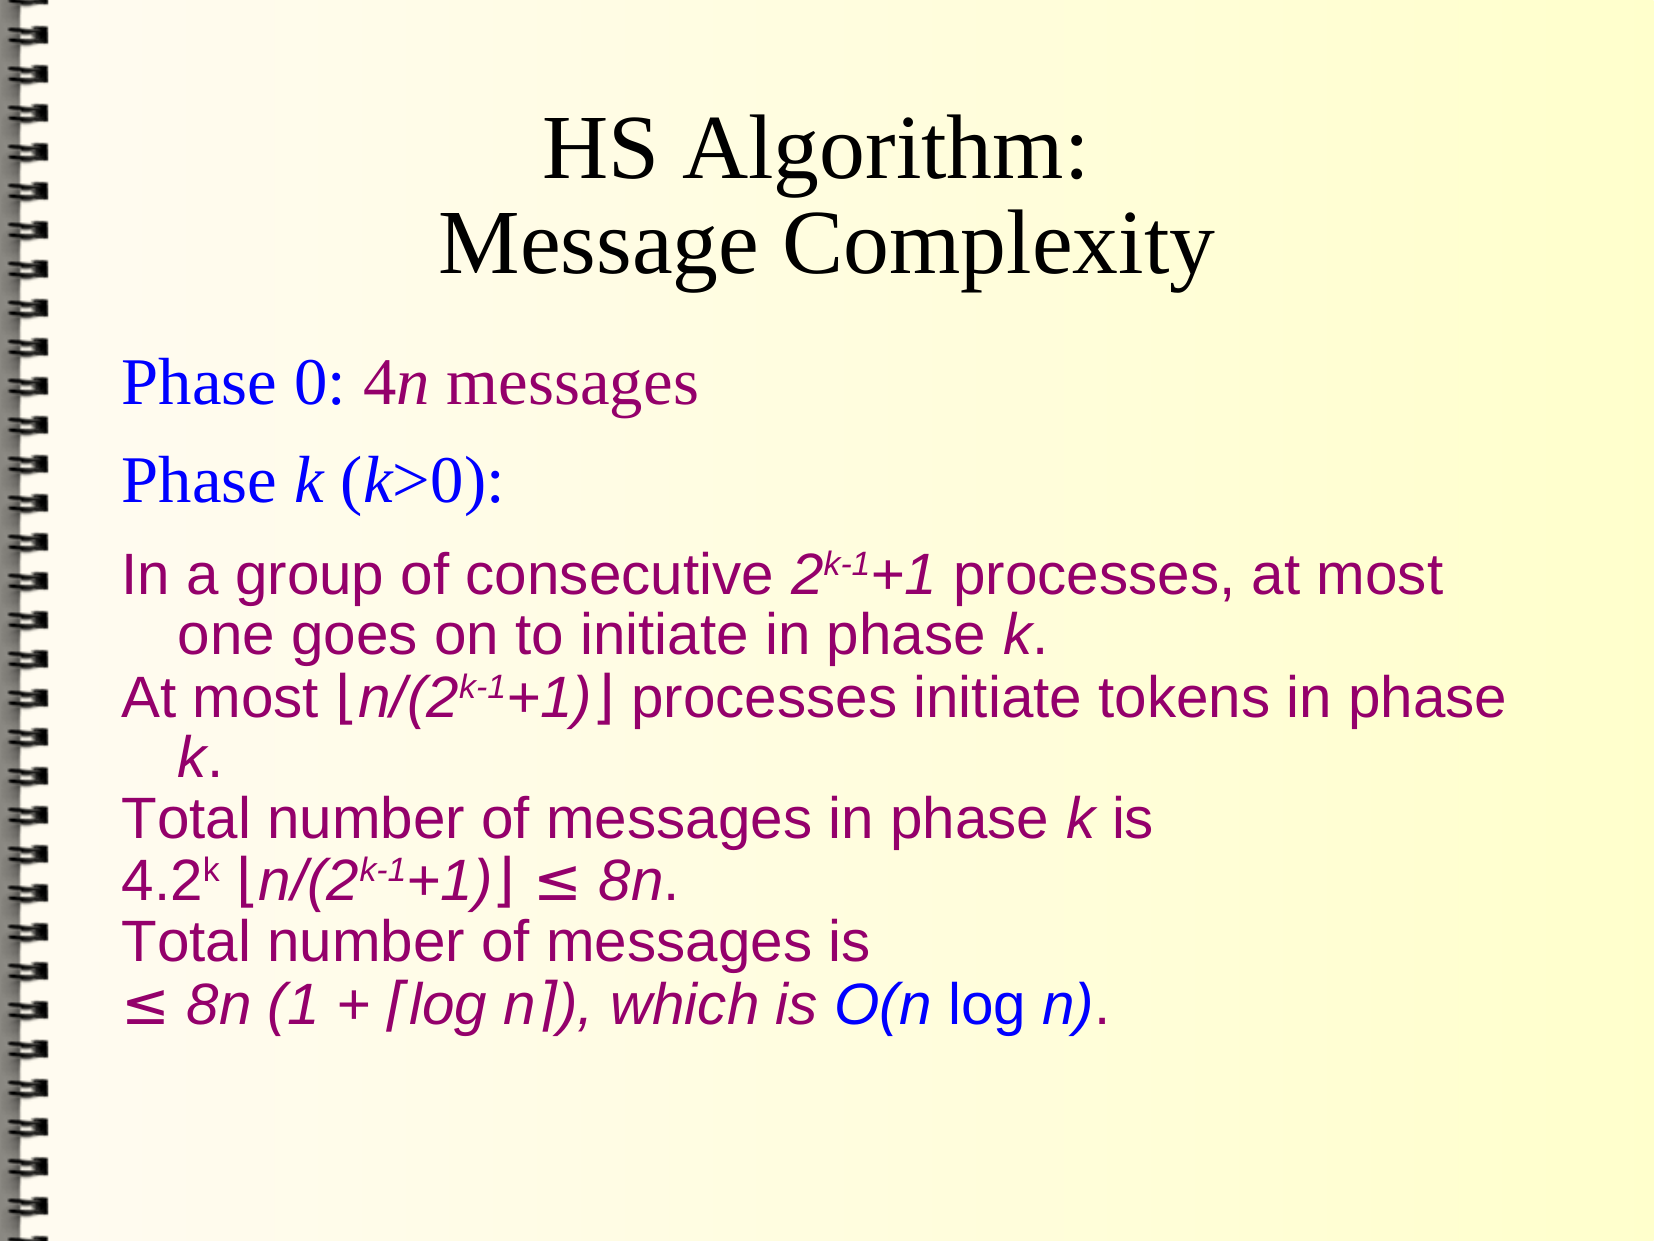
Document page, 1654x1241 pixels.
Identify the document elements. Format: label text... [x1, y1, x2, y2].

title HS Algorithm: Message Complexity [121, 89, 1534, 301]
picture [0, 0, 1654, 1241]
list Phase 0: 4n messages Phase k (k>0): In a group of consecutive 2k-1+1 processes, at most one goes on to initiate in phase k. At most ⌊n/(2k-1+1)⌋ processes initiate tokens in phase k. Total number of messages in phase k is 4.2k ⌊n/(2k-1+1)⌋ ≤ 8n. Total number of messages is ≤ 8n (1 + ⌈log n⌉), which is O(n log n). [121, 344, 1534, 1112]
